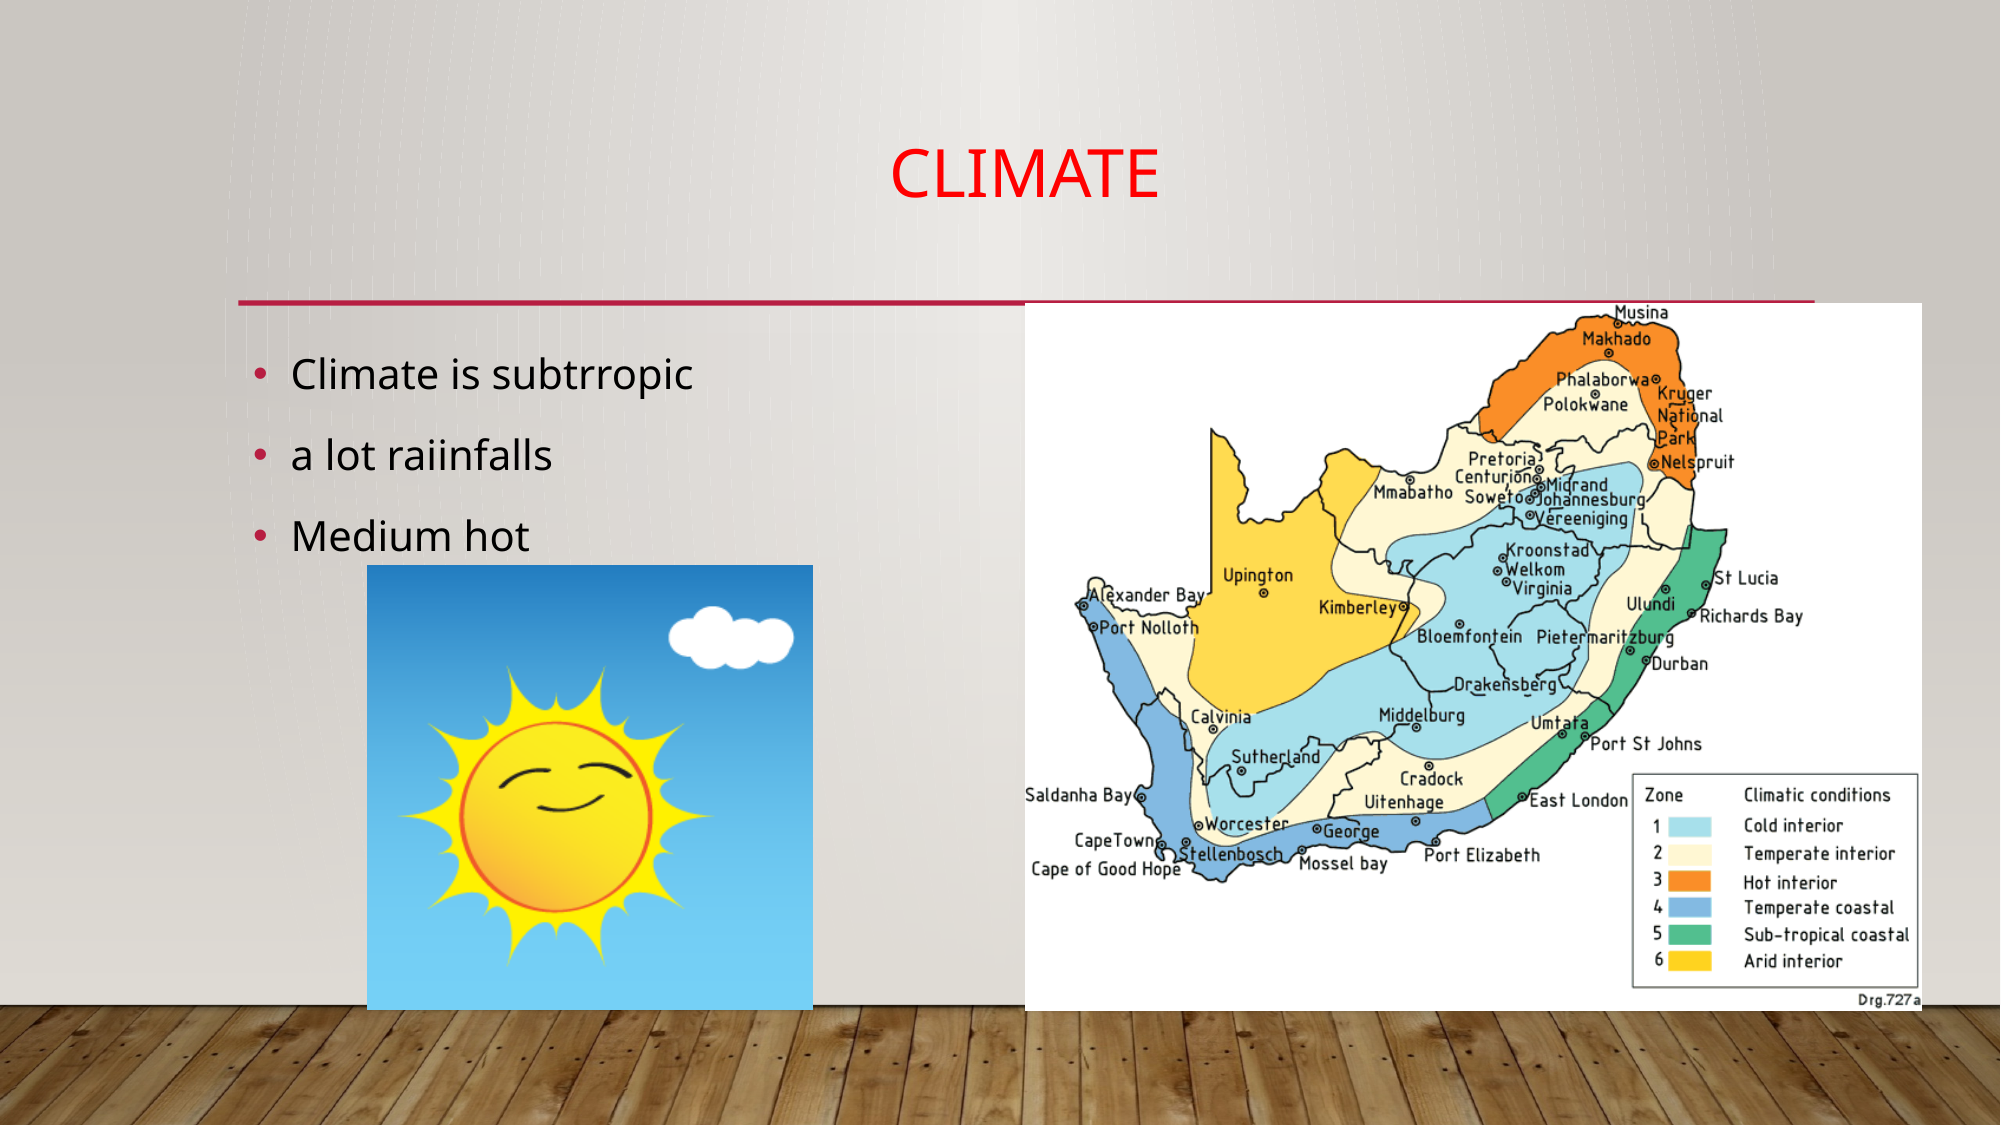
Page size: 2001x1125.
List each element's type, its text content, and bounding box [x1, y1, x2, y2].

title CLIMATE [238, 131, 1814, 305]
picture [0, 303, 2000, 1125]
list Climate is subtrropic a lot raiinfalls Medium hot [238, 330, 1025, 897]
